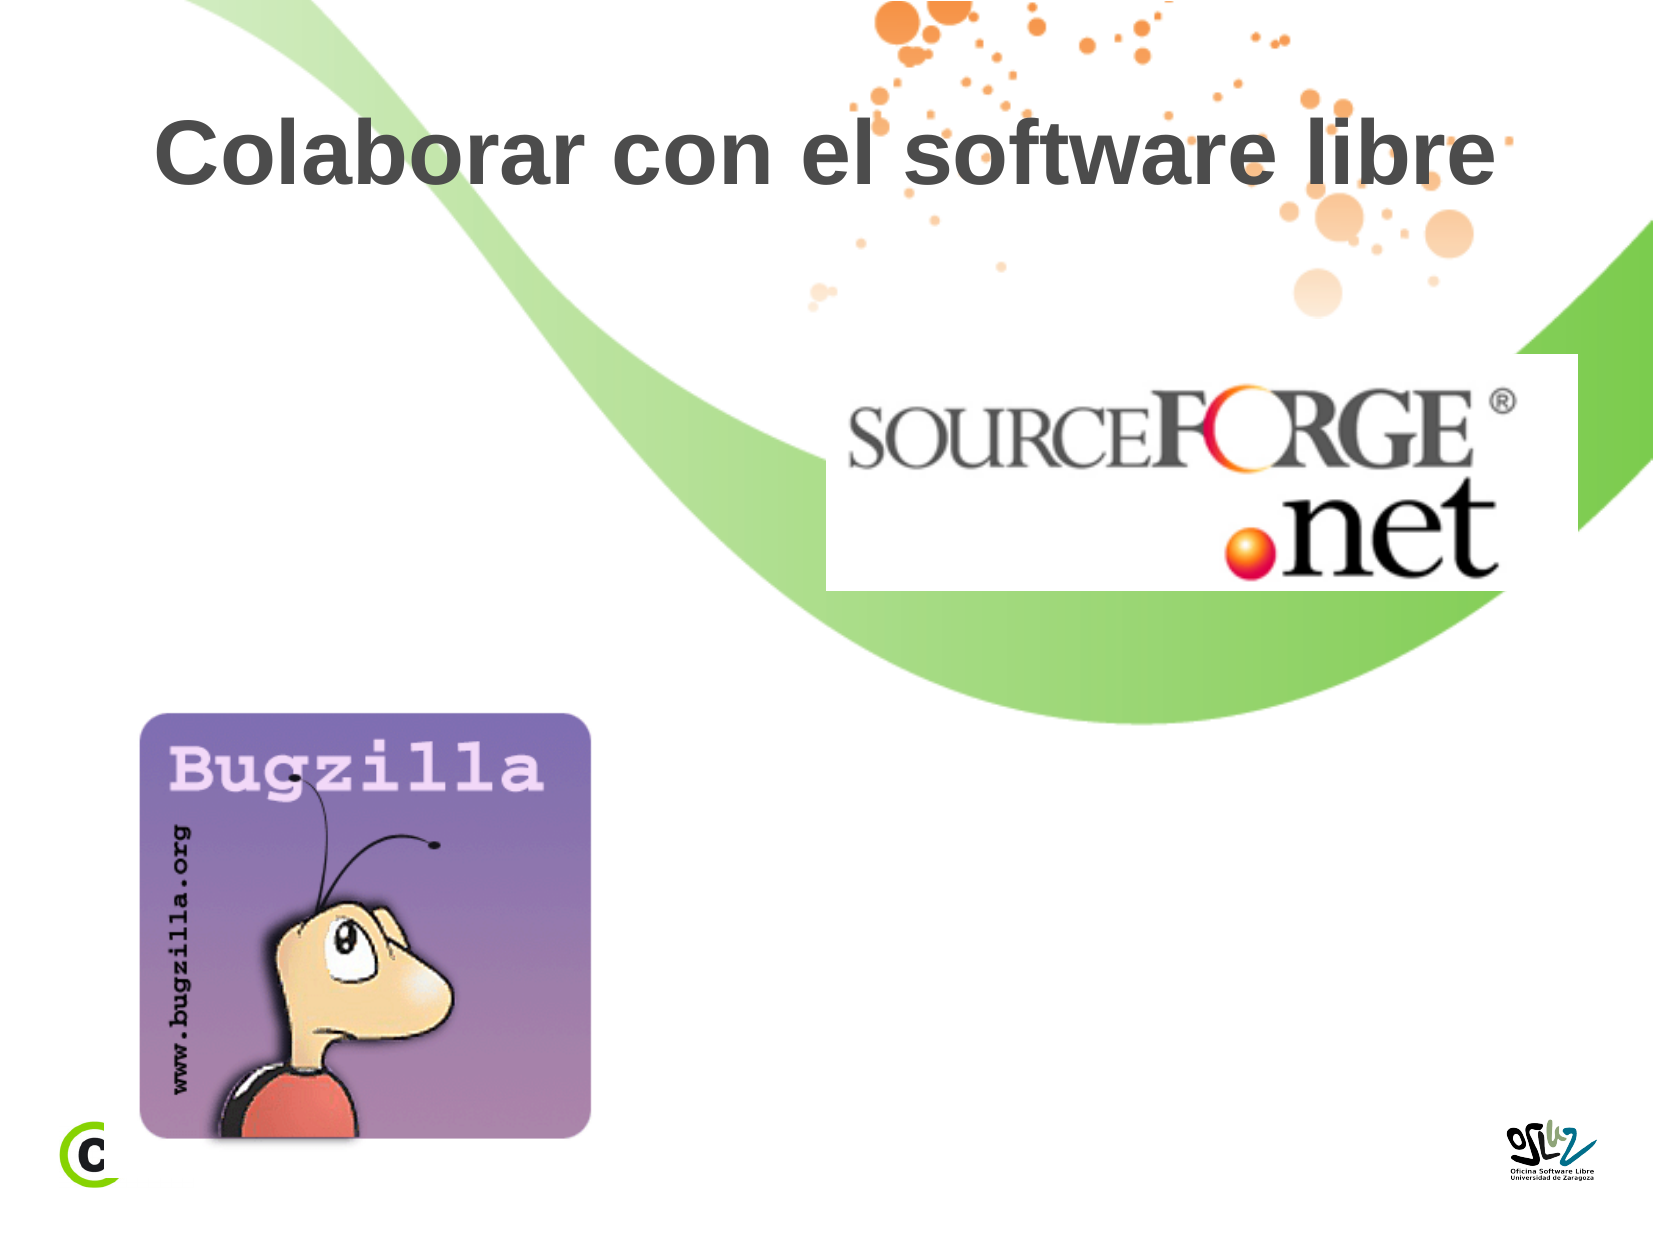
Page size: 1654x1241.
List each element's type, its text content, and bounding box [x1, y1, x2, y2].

picture [1505, 1119, 1600, 1182]
picture [59, 0, 1653, 1188]
title Colaborar con el software libre [82, 49, 1571, 257]
